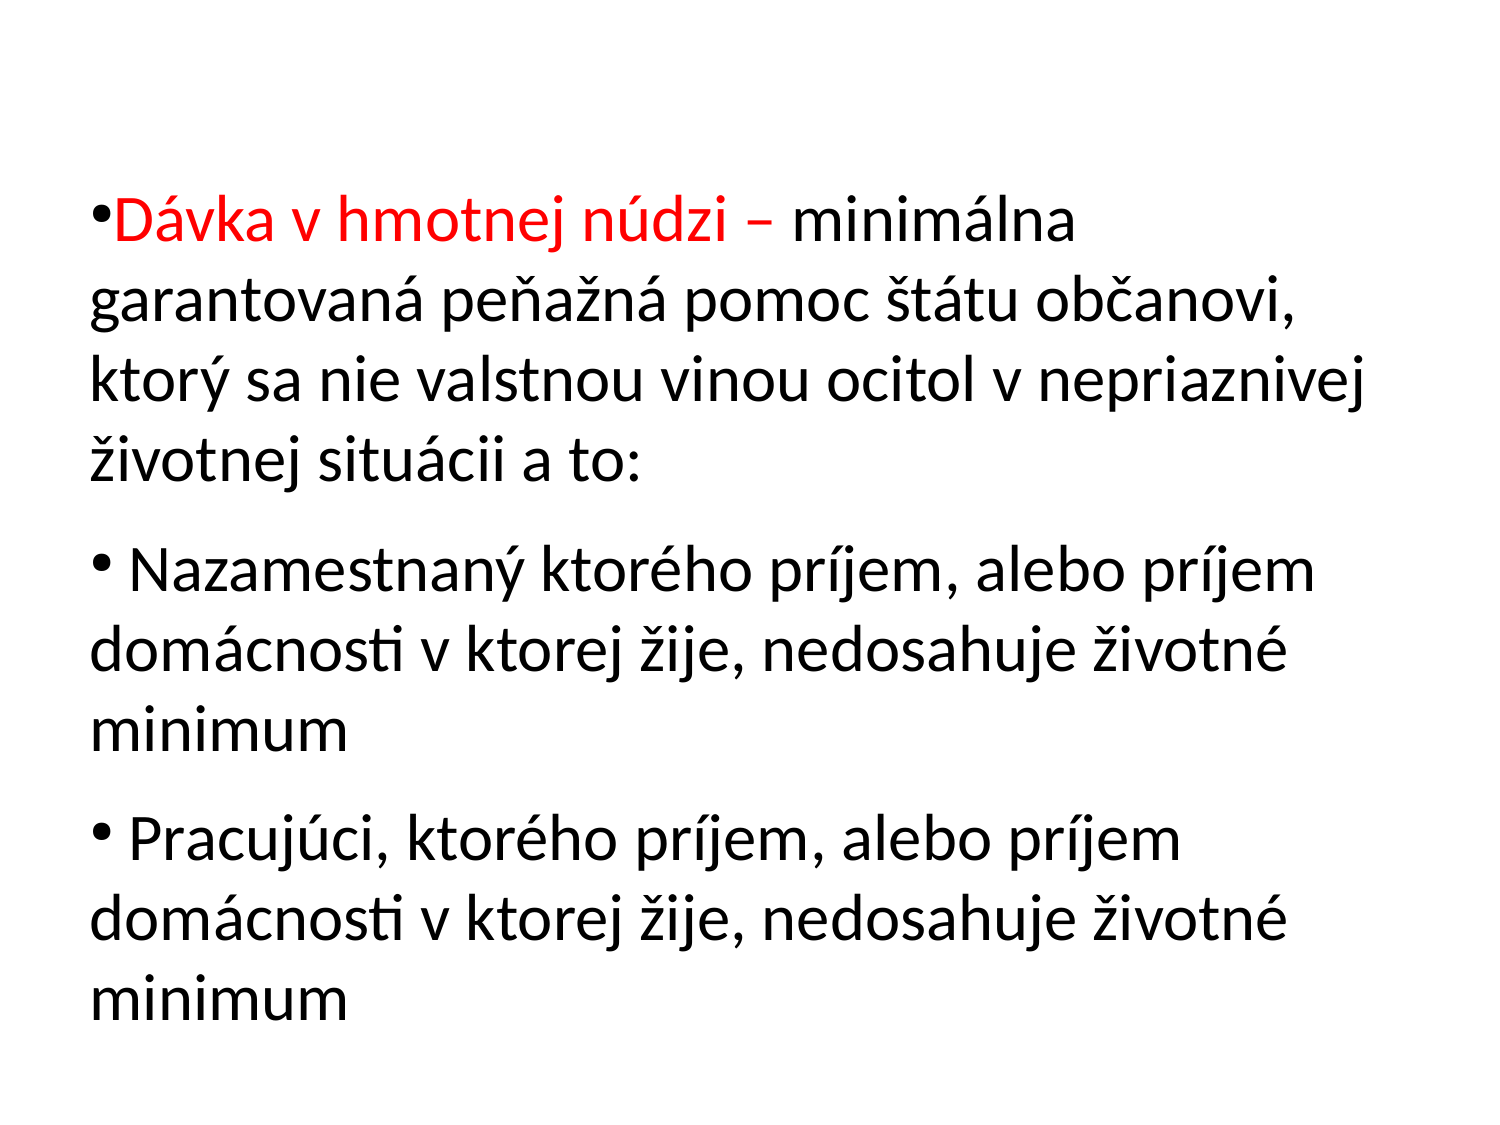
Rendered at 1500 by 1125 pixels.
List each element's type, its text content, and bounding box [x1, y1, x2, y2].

list Dávka v hmotnej núdzi – minimálna garantovaná peňažná pomoc štátu občanovi, ktorý sa nie valstnou vinou ocitol v nepriaznivej životnej situácii a to: Nazamestnaný ktorého príjem, alebo príjem domácnosti v ktorej žije, nedosahuje životné minimum Pracujúci, ktorého príjem, alebo príjem domácnosti v ktorej žije, nedosahuje životné minimum [75, 167, 1425, 1005]
